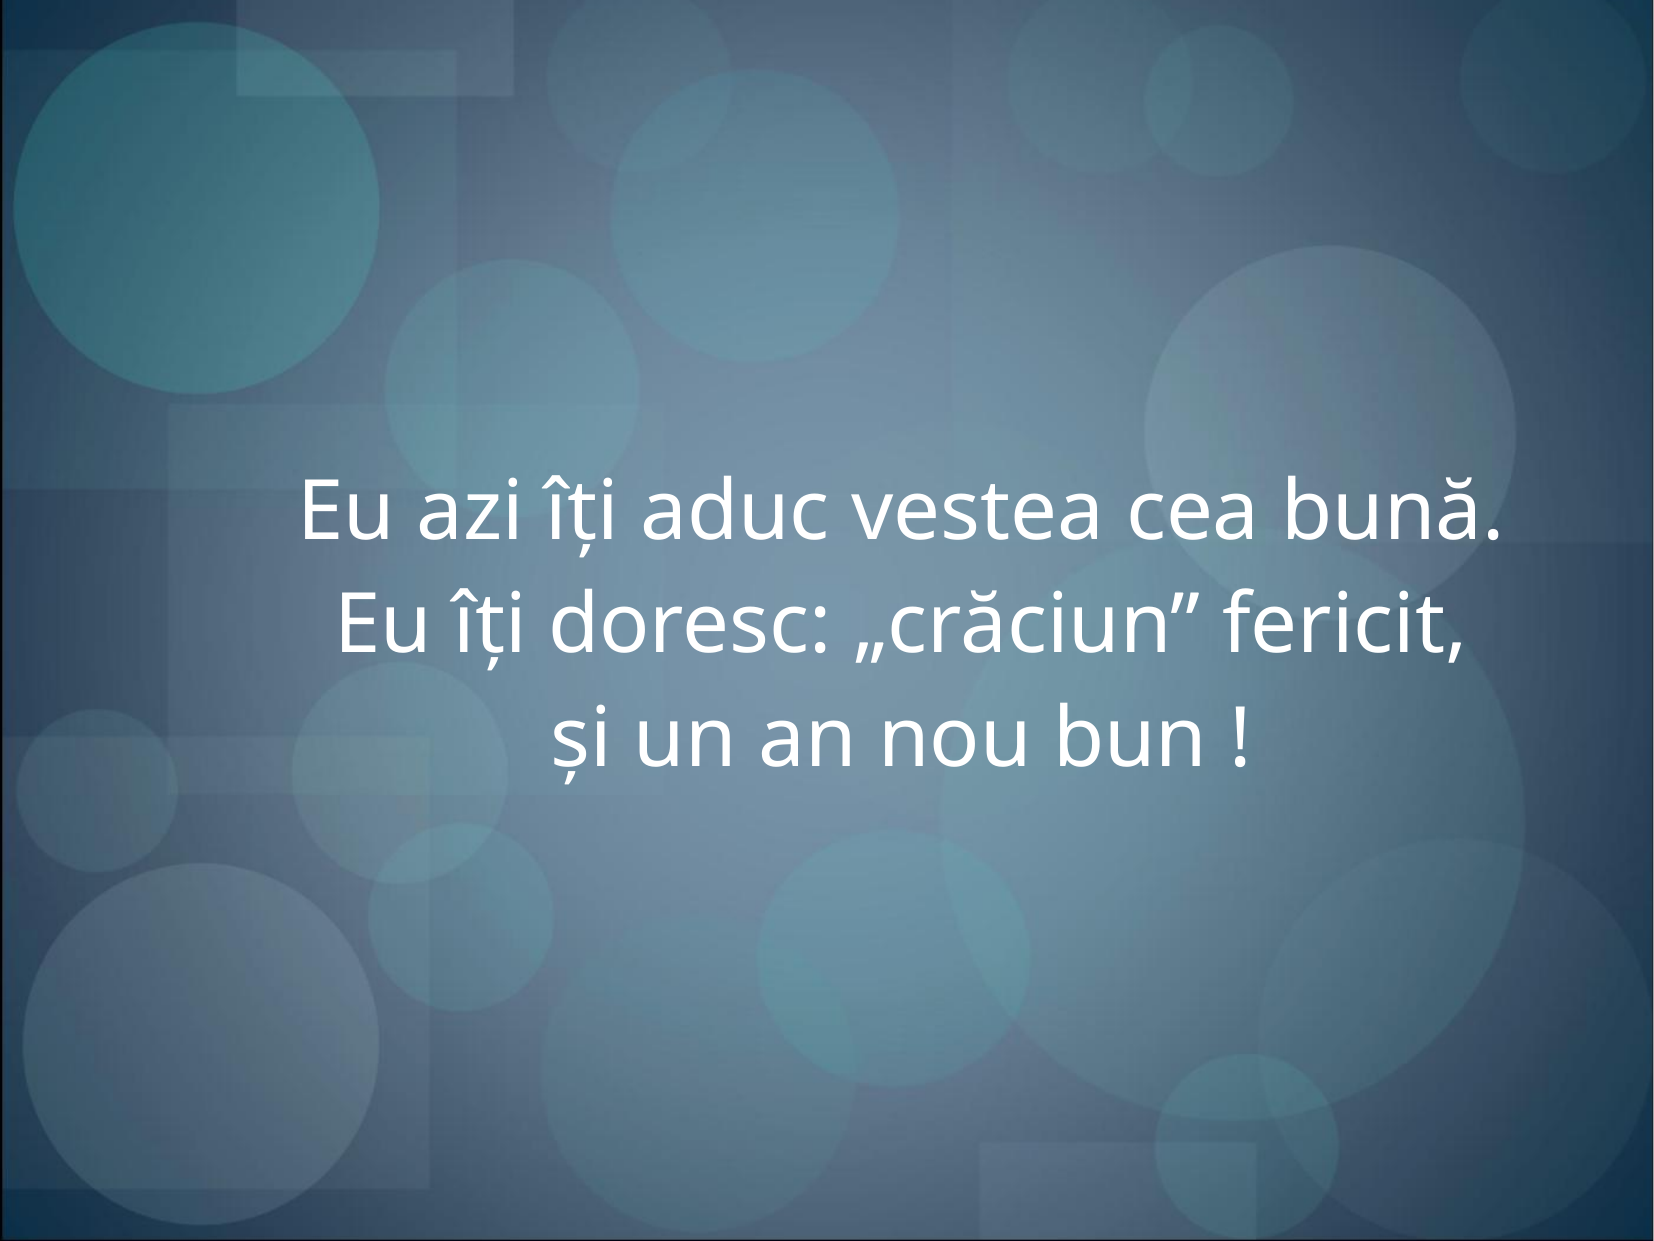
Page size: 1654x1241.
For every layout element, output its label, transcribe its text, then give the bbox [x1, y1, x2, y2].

text_box Eu azi îţi aduc vestea cea bună. Eu îţi doresc: „crăciun” fericit, şi un an nou bun ! [282, 442, 1523, 791]
picture [0, 0, 1654, 1241]
